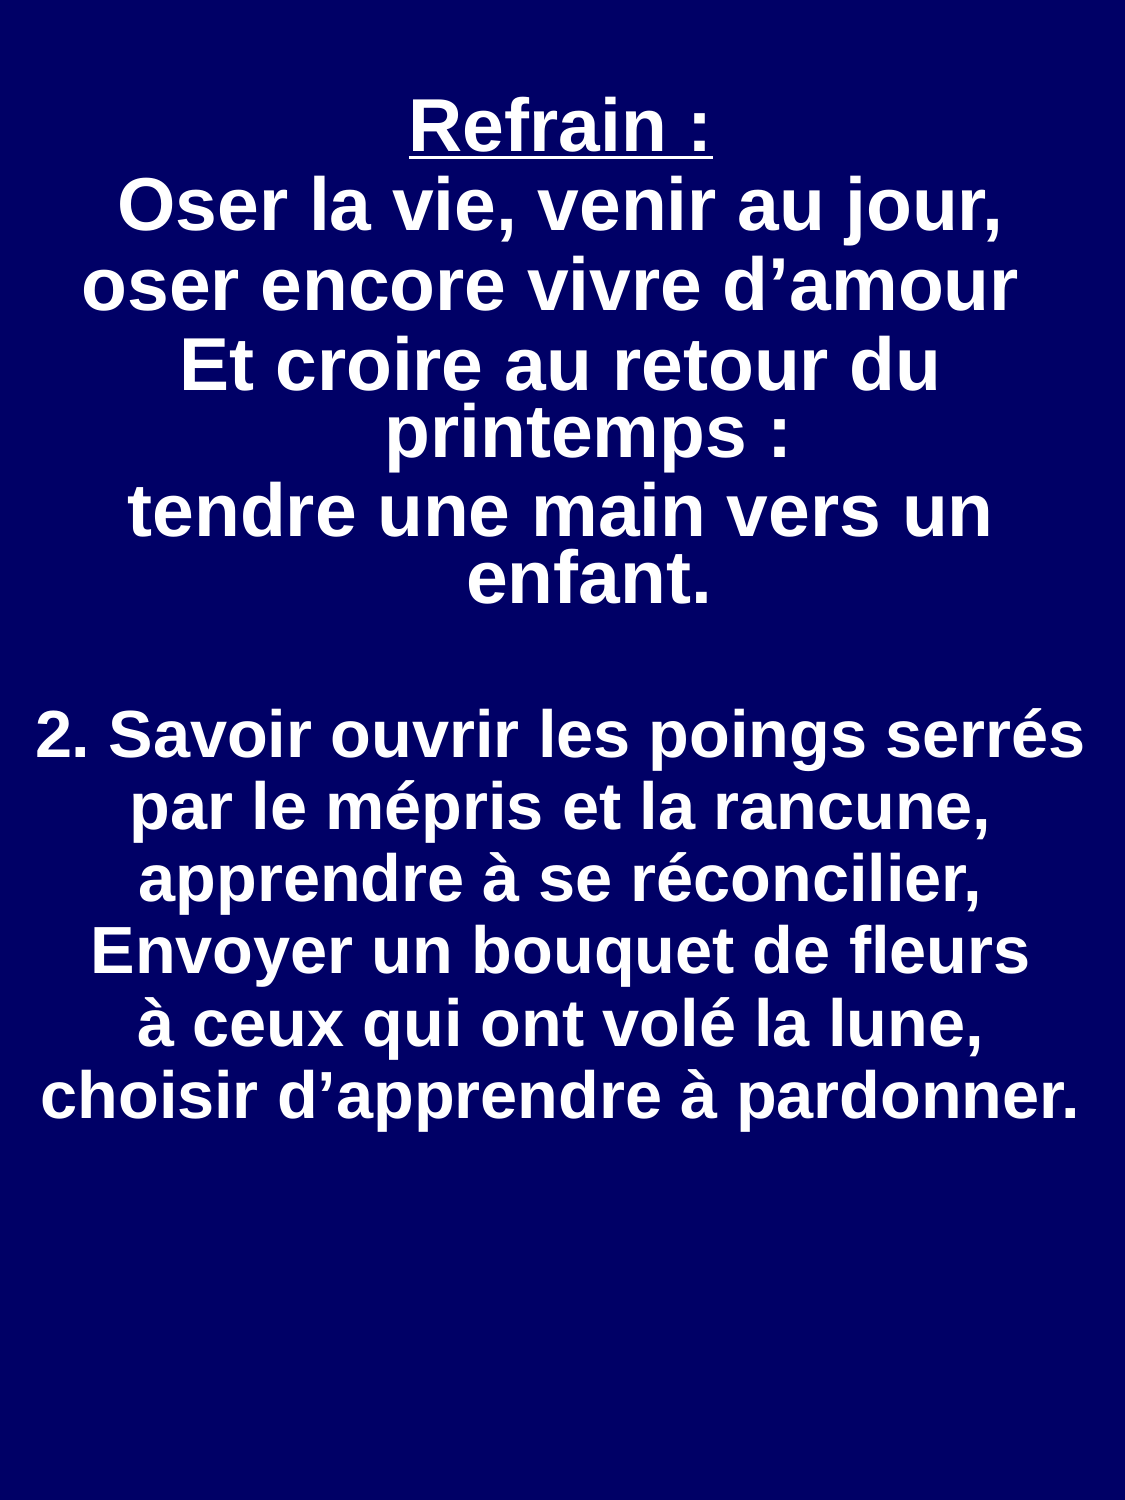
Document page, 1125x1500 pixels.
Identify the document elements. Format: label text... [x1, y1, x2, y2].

text_box Refrain : Oser la vie, venir au jour, oser encore vivre d’amour Et croire au retour du printemps : tendre une main vers un enfant. 2. Savoir ouvrir les poings serrés par le mépris et la rancune, apprendre à se réconcilier, Envoyer un bouquet de fleurs à ceux qui ont volé la lune, choisir d’apprendre à pardonner. [11, 35, 1111, 1441]
